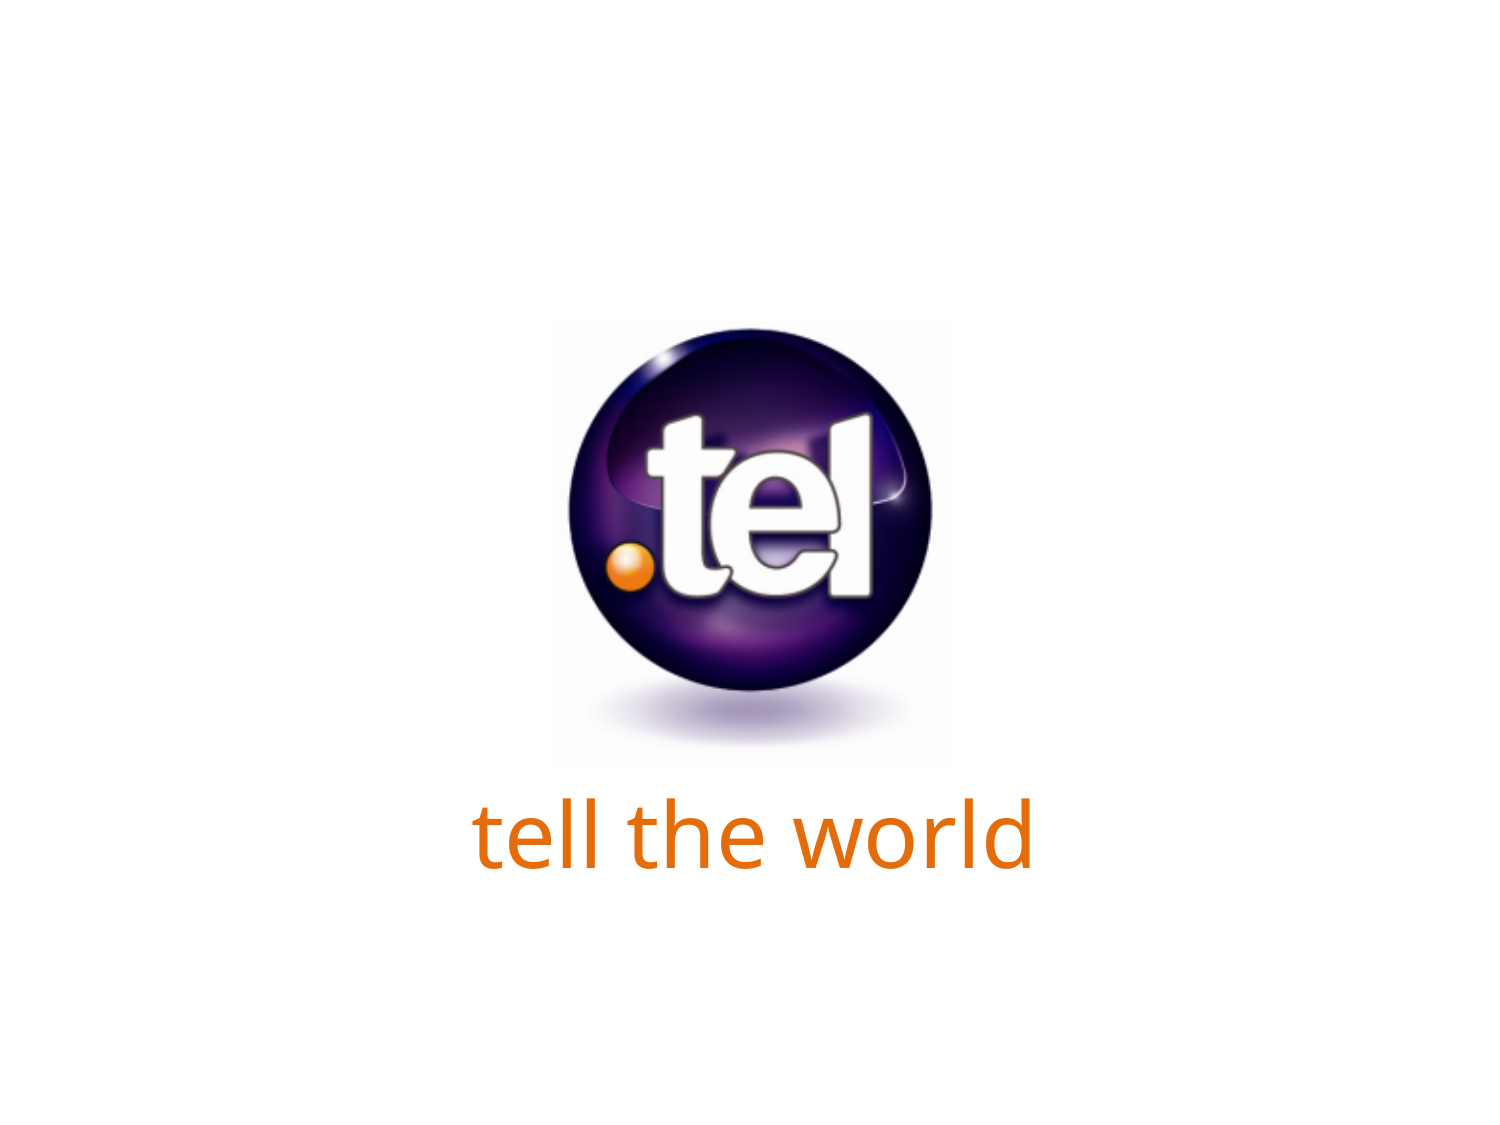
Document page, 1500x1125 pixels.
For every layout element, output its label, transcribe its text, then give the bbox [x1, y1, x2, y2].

picture [551, 321, 950, 711]
text_box tell the world [117, 711, 1393, 953]
